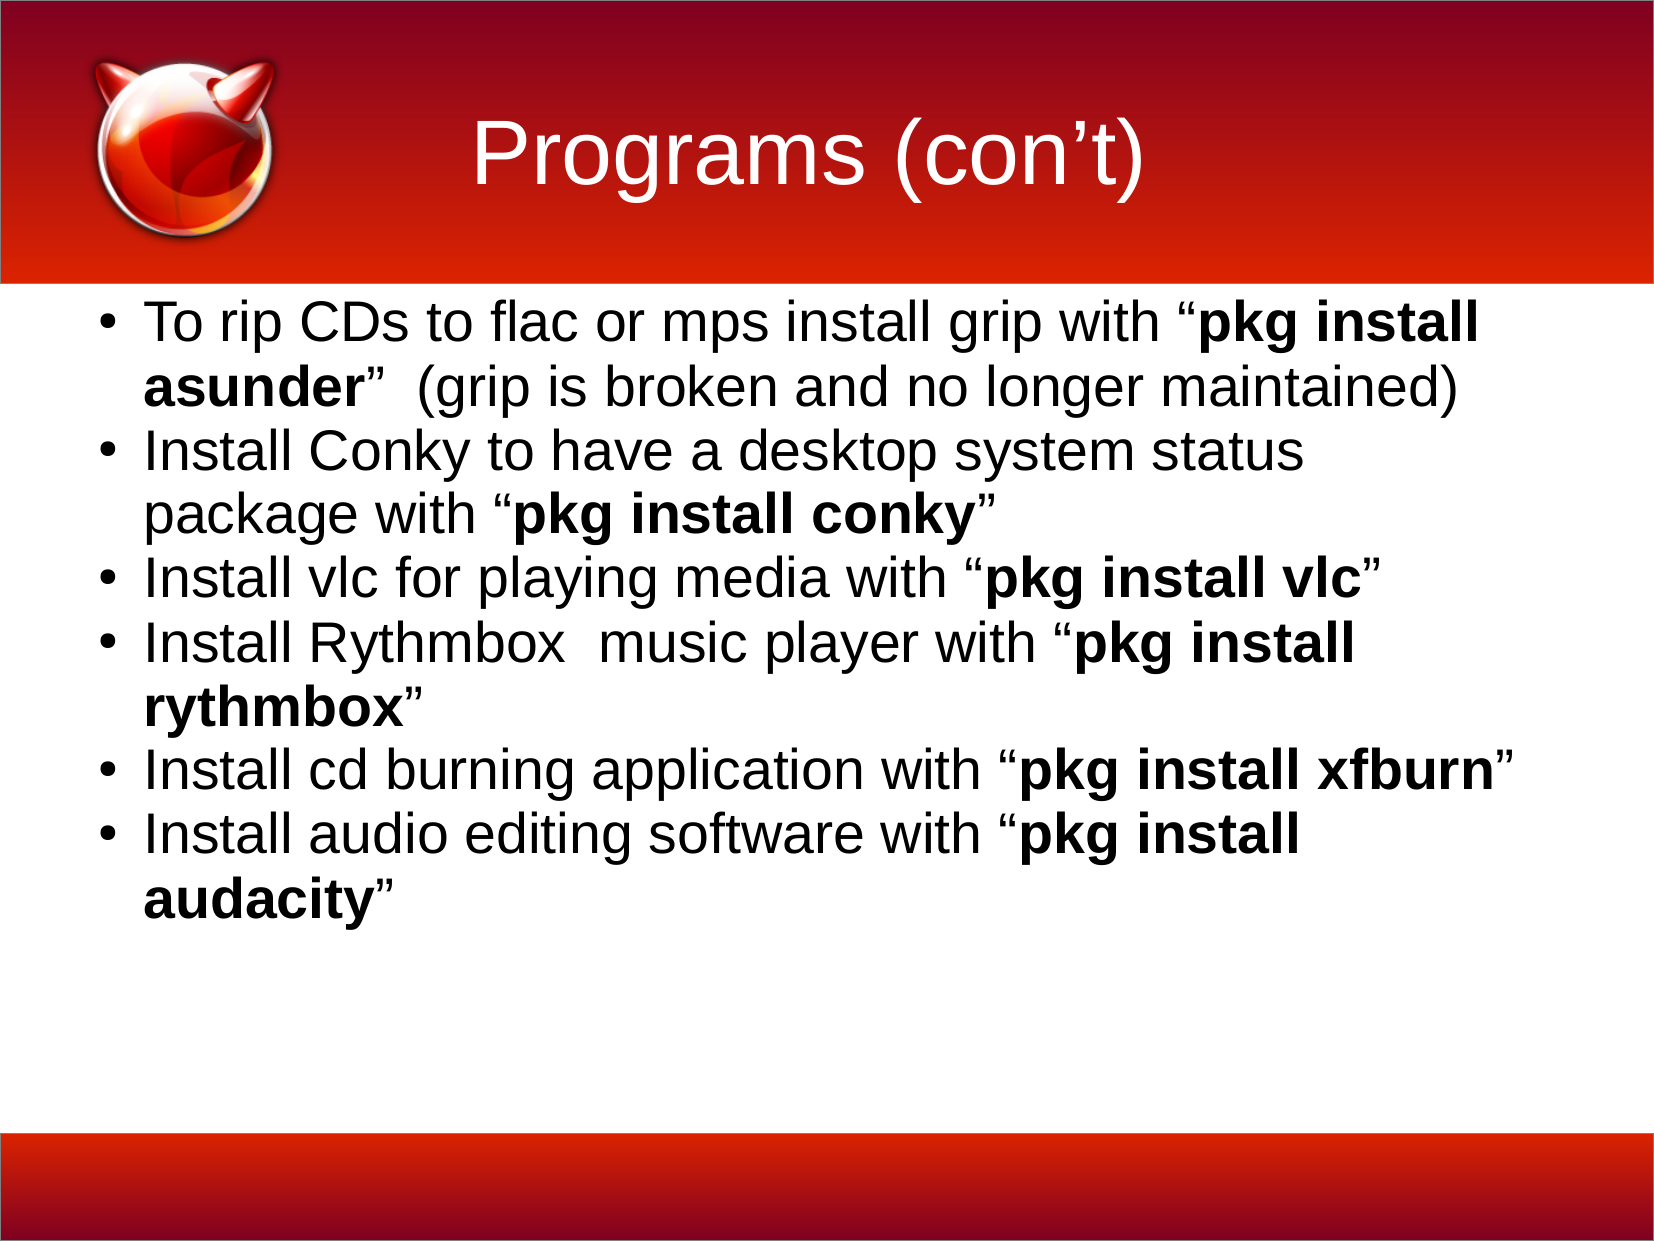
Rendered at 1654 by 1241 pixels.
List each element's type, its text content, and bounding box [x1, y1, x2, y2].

list To rip CDs to flac or mps install grip with “pkg install asunder” (grip is broken and no longer maintained) Install Conky to have a desktop system status package with “pkg install conky” Install vlc for playing media with “pkg install vlc” Install Rythmbox music player with “pkg install rythmbox” Install cd burning application with “pkg install xfburn” Install audio editing software with “pkg install audacity” [82, 290, 1538, 1010]
title Programs (con’t) [82, 49, 1536, 257]
